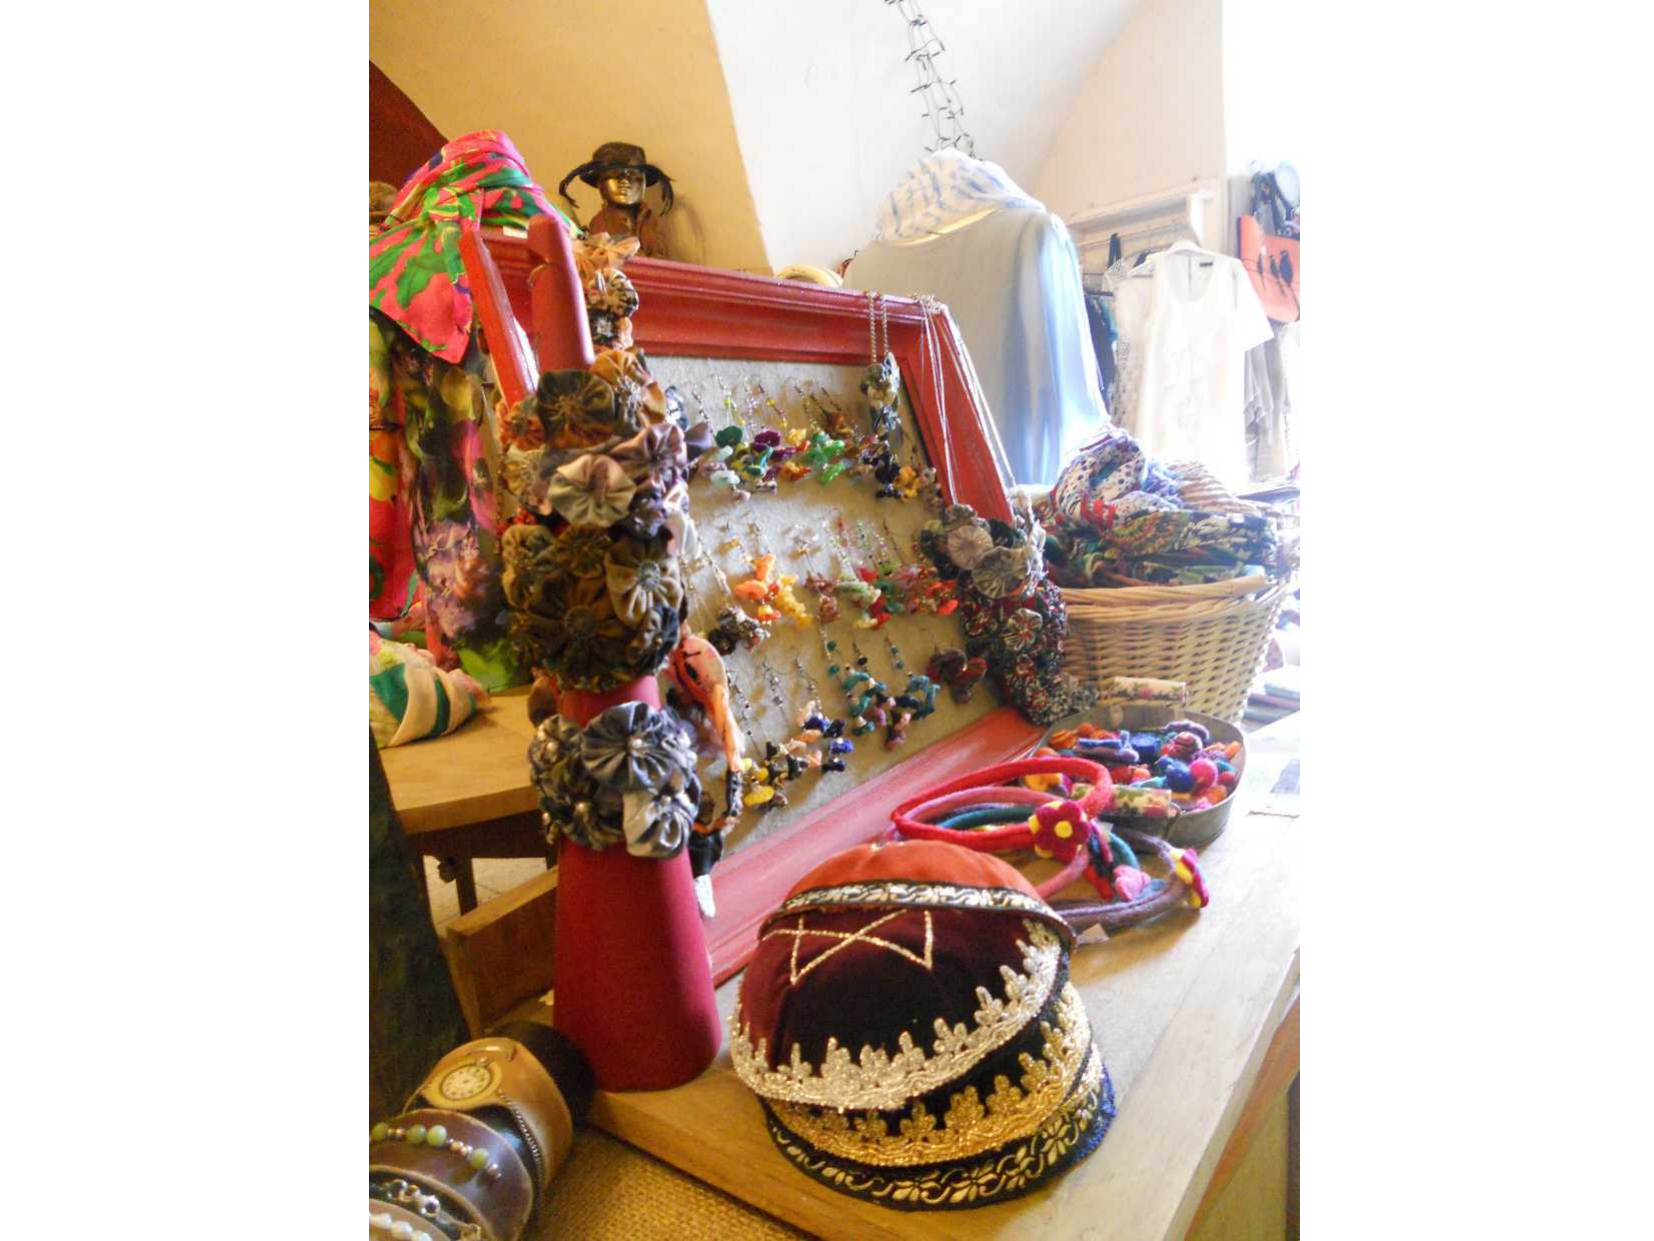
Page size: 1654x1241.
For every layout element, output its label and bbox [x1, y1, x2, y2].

picture [369, 0, 1300, 1241]
